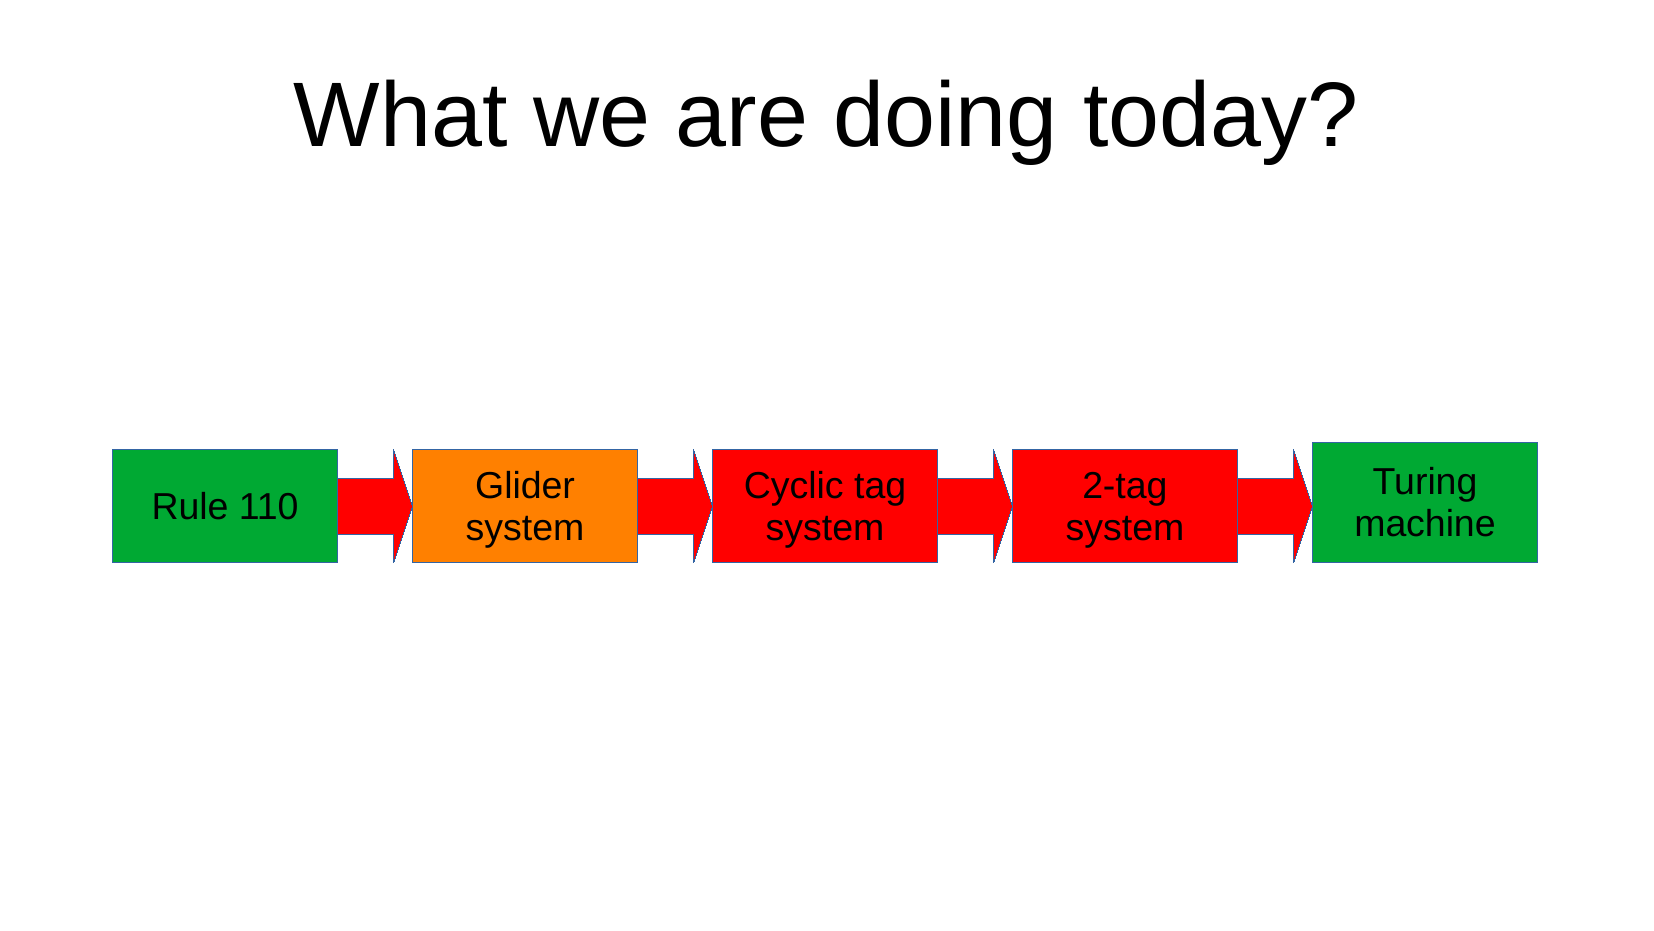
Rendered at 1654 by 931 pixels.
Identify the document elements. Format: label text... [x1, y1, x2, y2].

text_box [1237, 449, 1313, 563]
text_box Glider system [412, 449, 638, 563]
text_box Cyclic tag system [712, 449, 938, 563]
text_box [637, 449, 713, 563]
text_box [337, 449, 413, 563]
text_box 2-tag system [1012, 449, 1238, 563]
title What we are doing today? [82, 37, 1571, 193]
text_box Turing machine [1312, 442, 1538, 563]
text_box [937, 449, 1013, 563]
text_box Rule 110 [112, 449, 338, 563]
